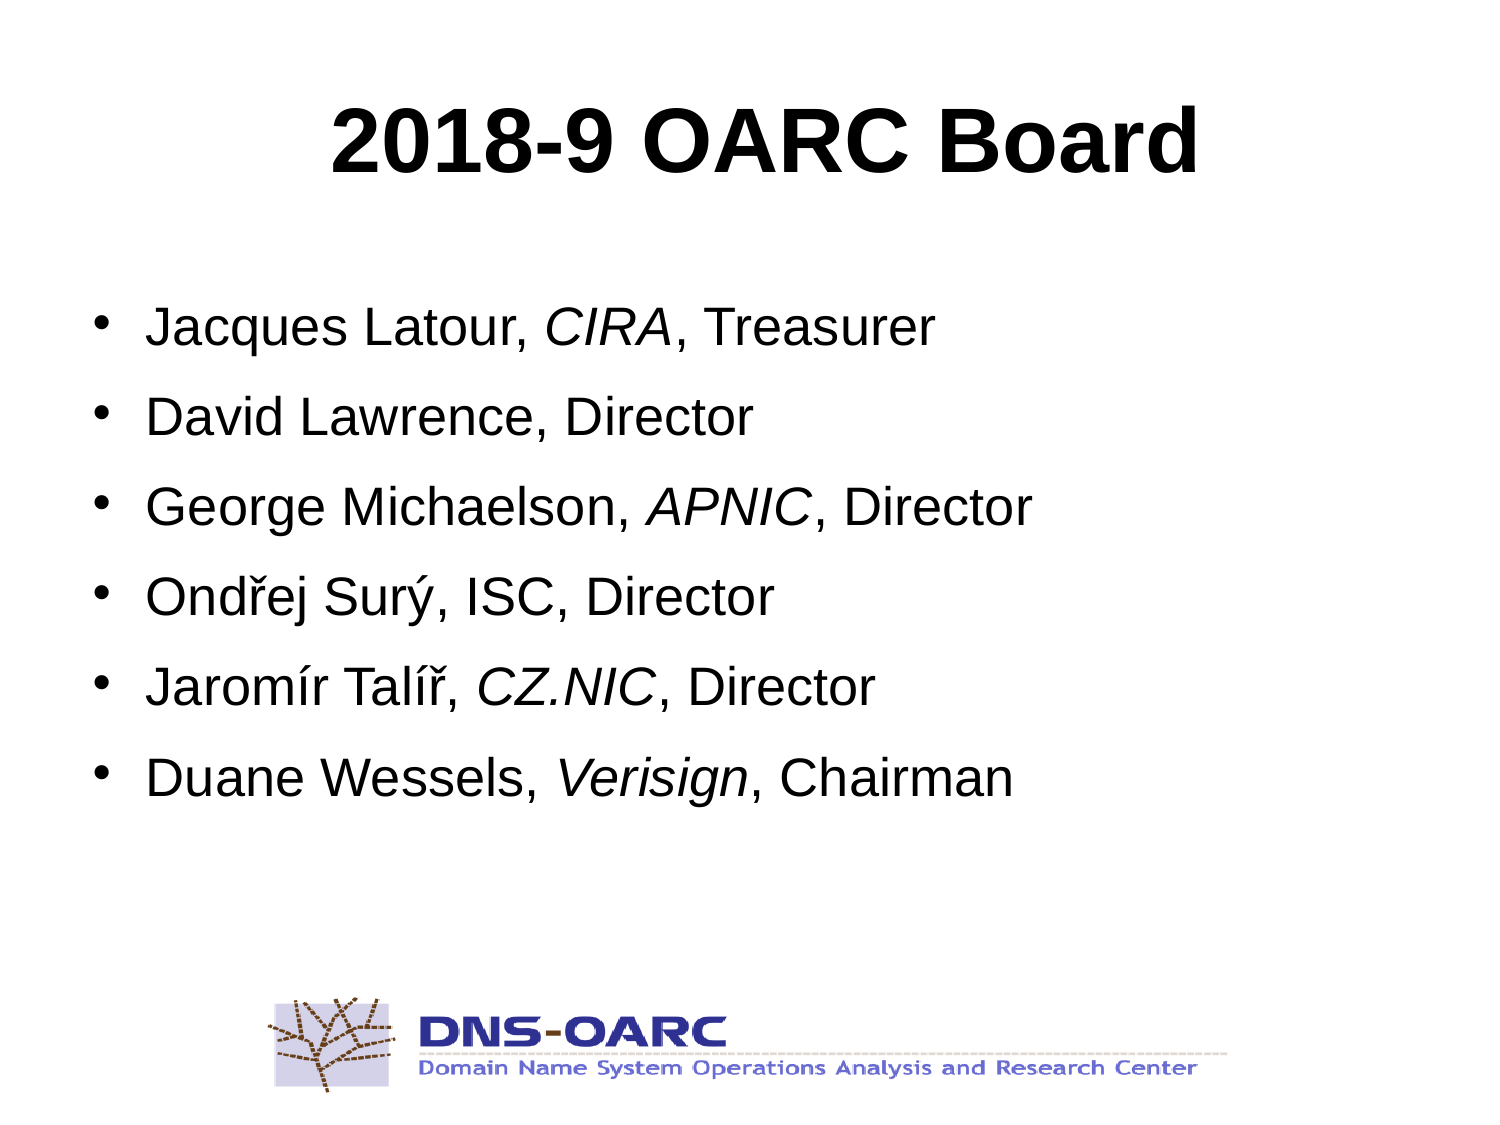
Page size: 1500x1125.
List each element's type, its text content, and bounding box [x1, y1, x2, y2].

title 2018-9 OARC Board [75, 44, 1426, 233]
picture [214, 991, 1259, 1099]
list Jacques Latour, CIRA, Treasurer David Lawrence, Director George Michaelson, APNIC, Director Ondřej Surý, ISC, Director Jaromír Talíř, CZ.NIC, Director Duane Wessels, Verisign, Chairman [75, 292, 1426, 958]
